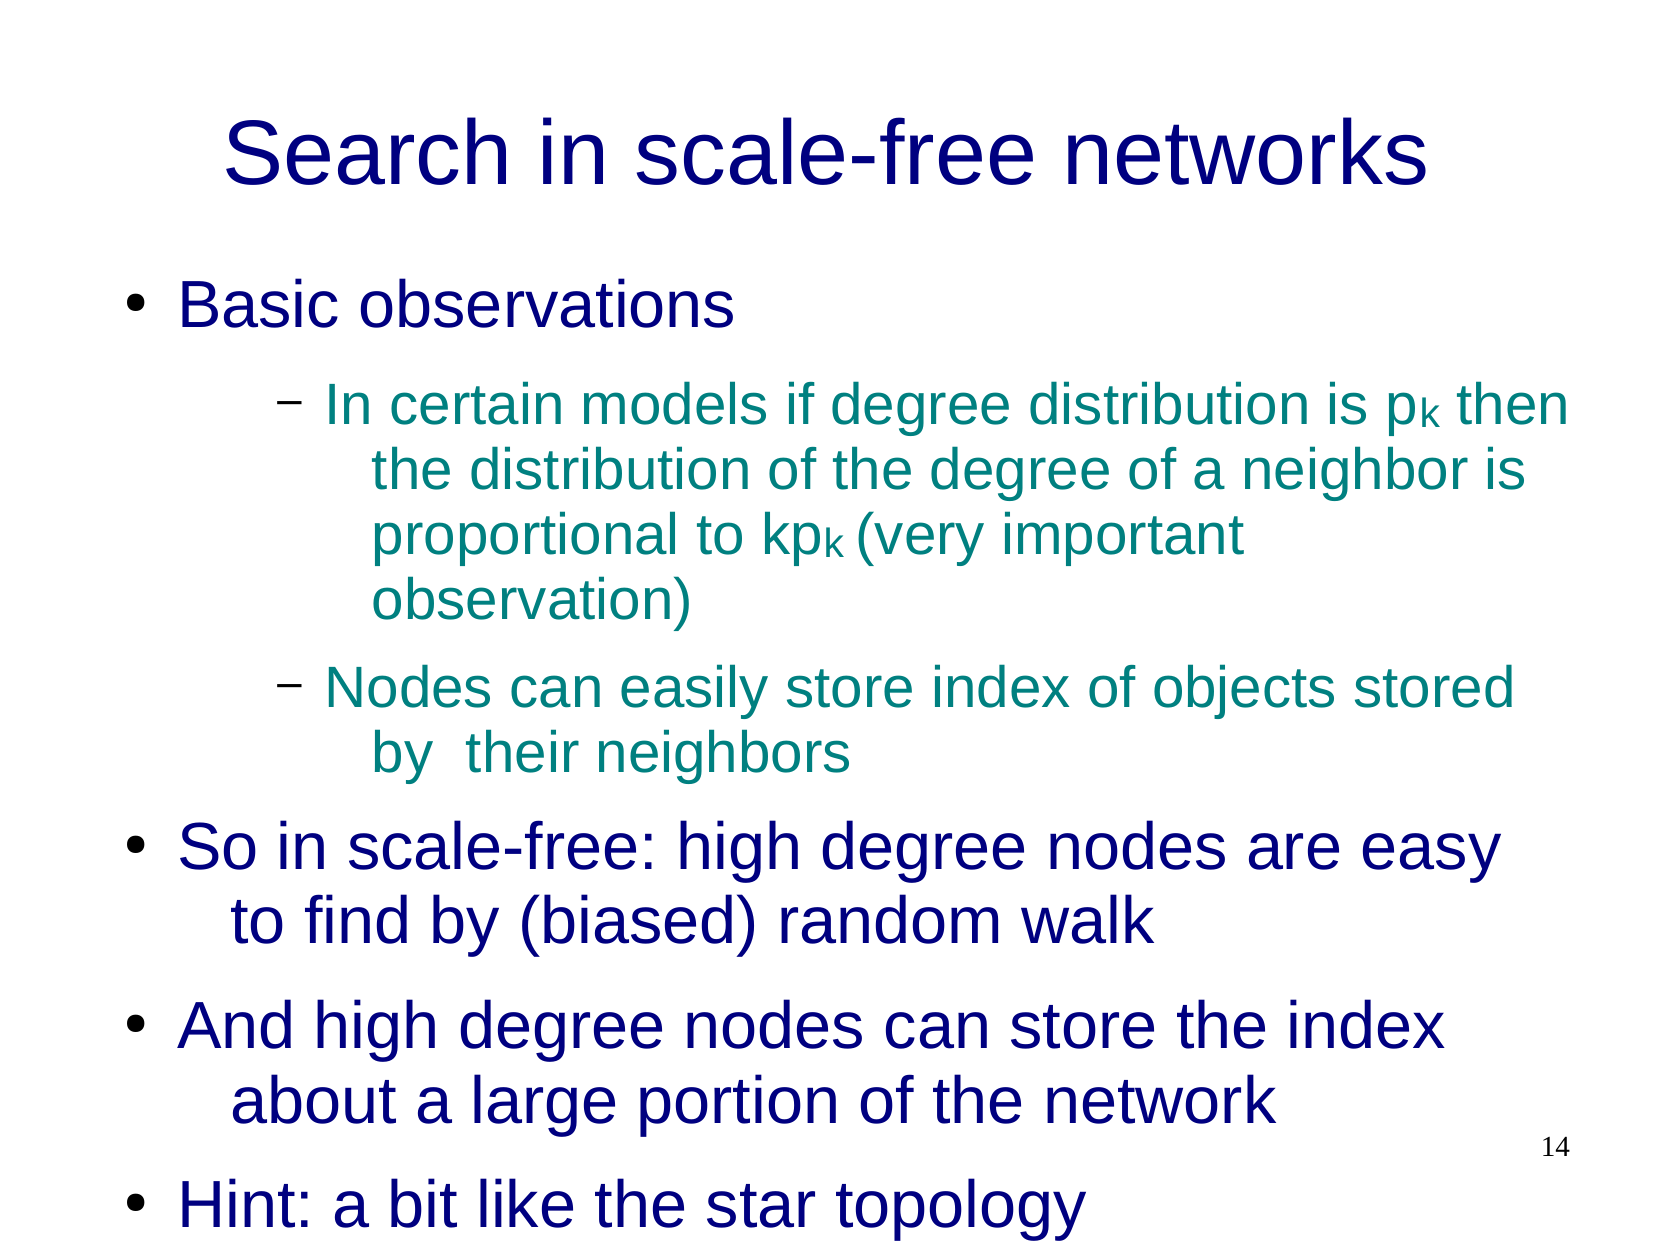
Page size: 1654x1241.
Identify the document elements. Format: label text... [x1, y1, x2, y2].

list Basic observations In certain models if degree distribution is pk then the distribution of the degree of a neighbor is proportional to kpk (very important observation) Nodes can easily store index of objects stored by their neighbors So in scale-free: high degree nodes are easy to find by (biased) random walk And high degree nodes can store the index about a large portion of the network Hint: a bit like the star topology [88, 267, 1577, 1205]
title Search in scale-free networks [82, 49, 1571, 257]
